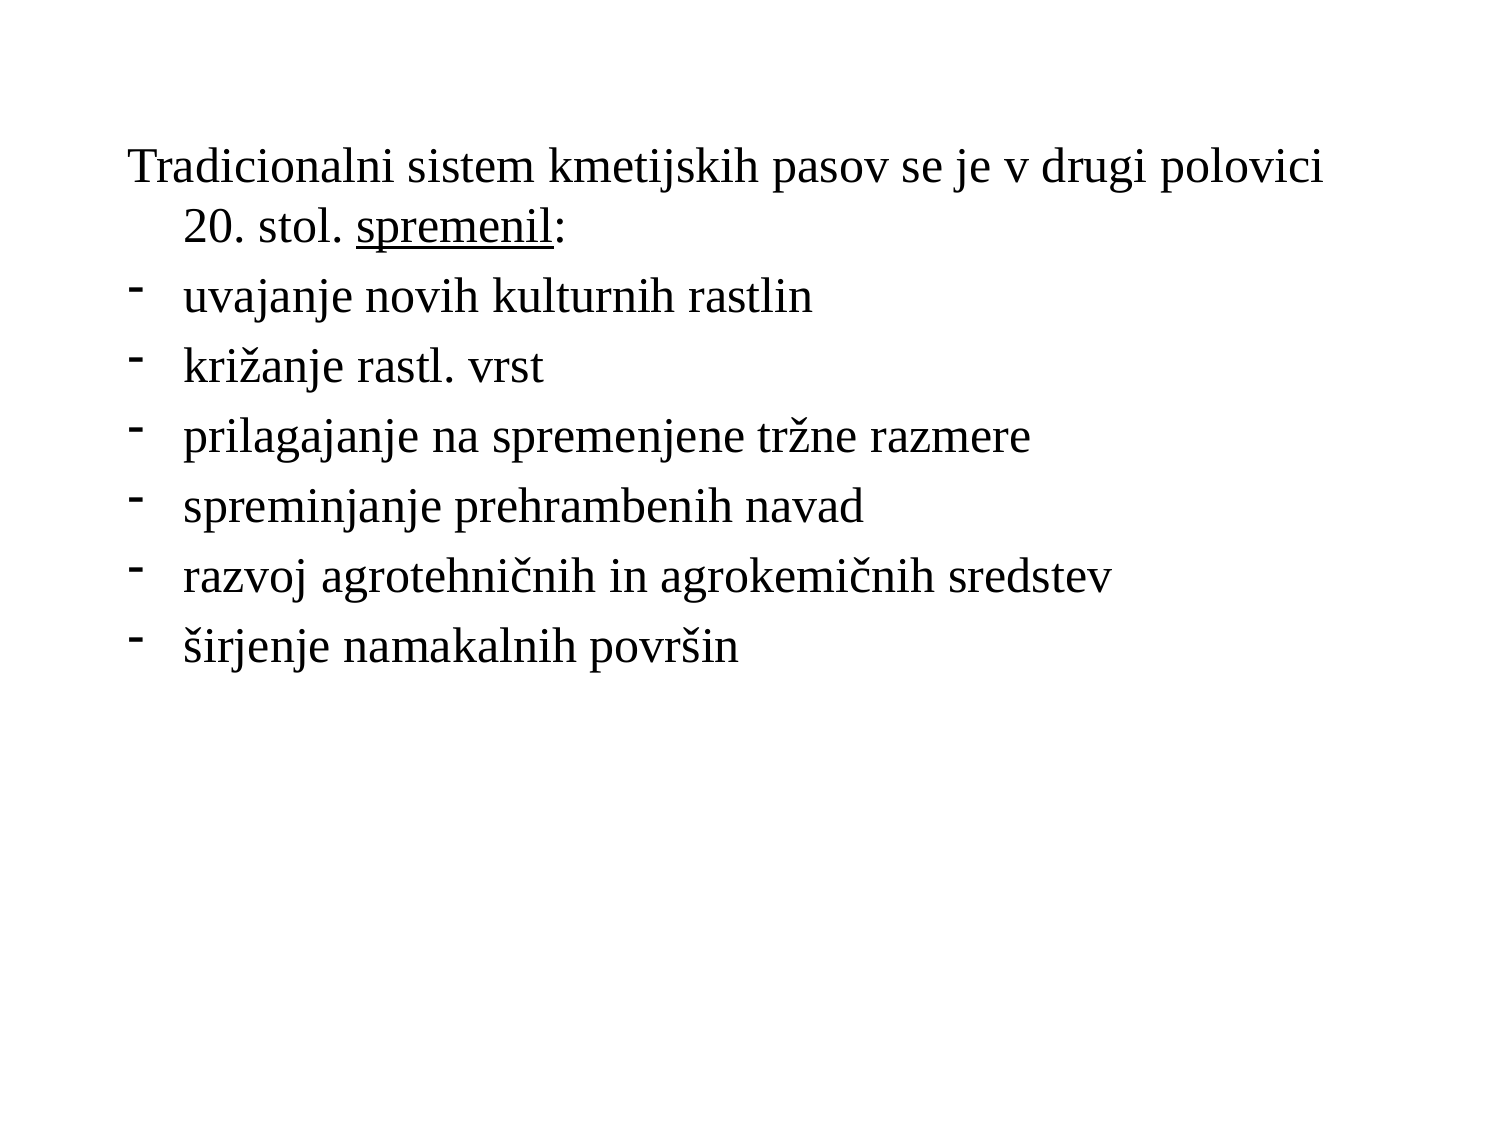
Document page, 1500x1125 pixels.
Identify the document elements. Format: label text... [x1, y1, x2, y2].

list Tradicionalni sistem kmetijskih pasov se je v drugi polovici 20. stol. spremenil: uvajanje novih kulturnih rastlin križanje rastl. vrst prilagajanje na spremenjene tržne razmere spreminjanje prehrambenih navad razvoj agrotehničnih in agrokemičnih sredstev širjenje namakalnih površin [112, 125, 1388, 1000]
